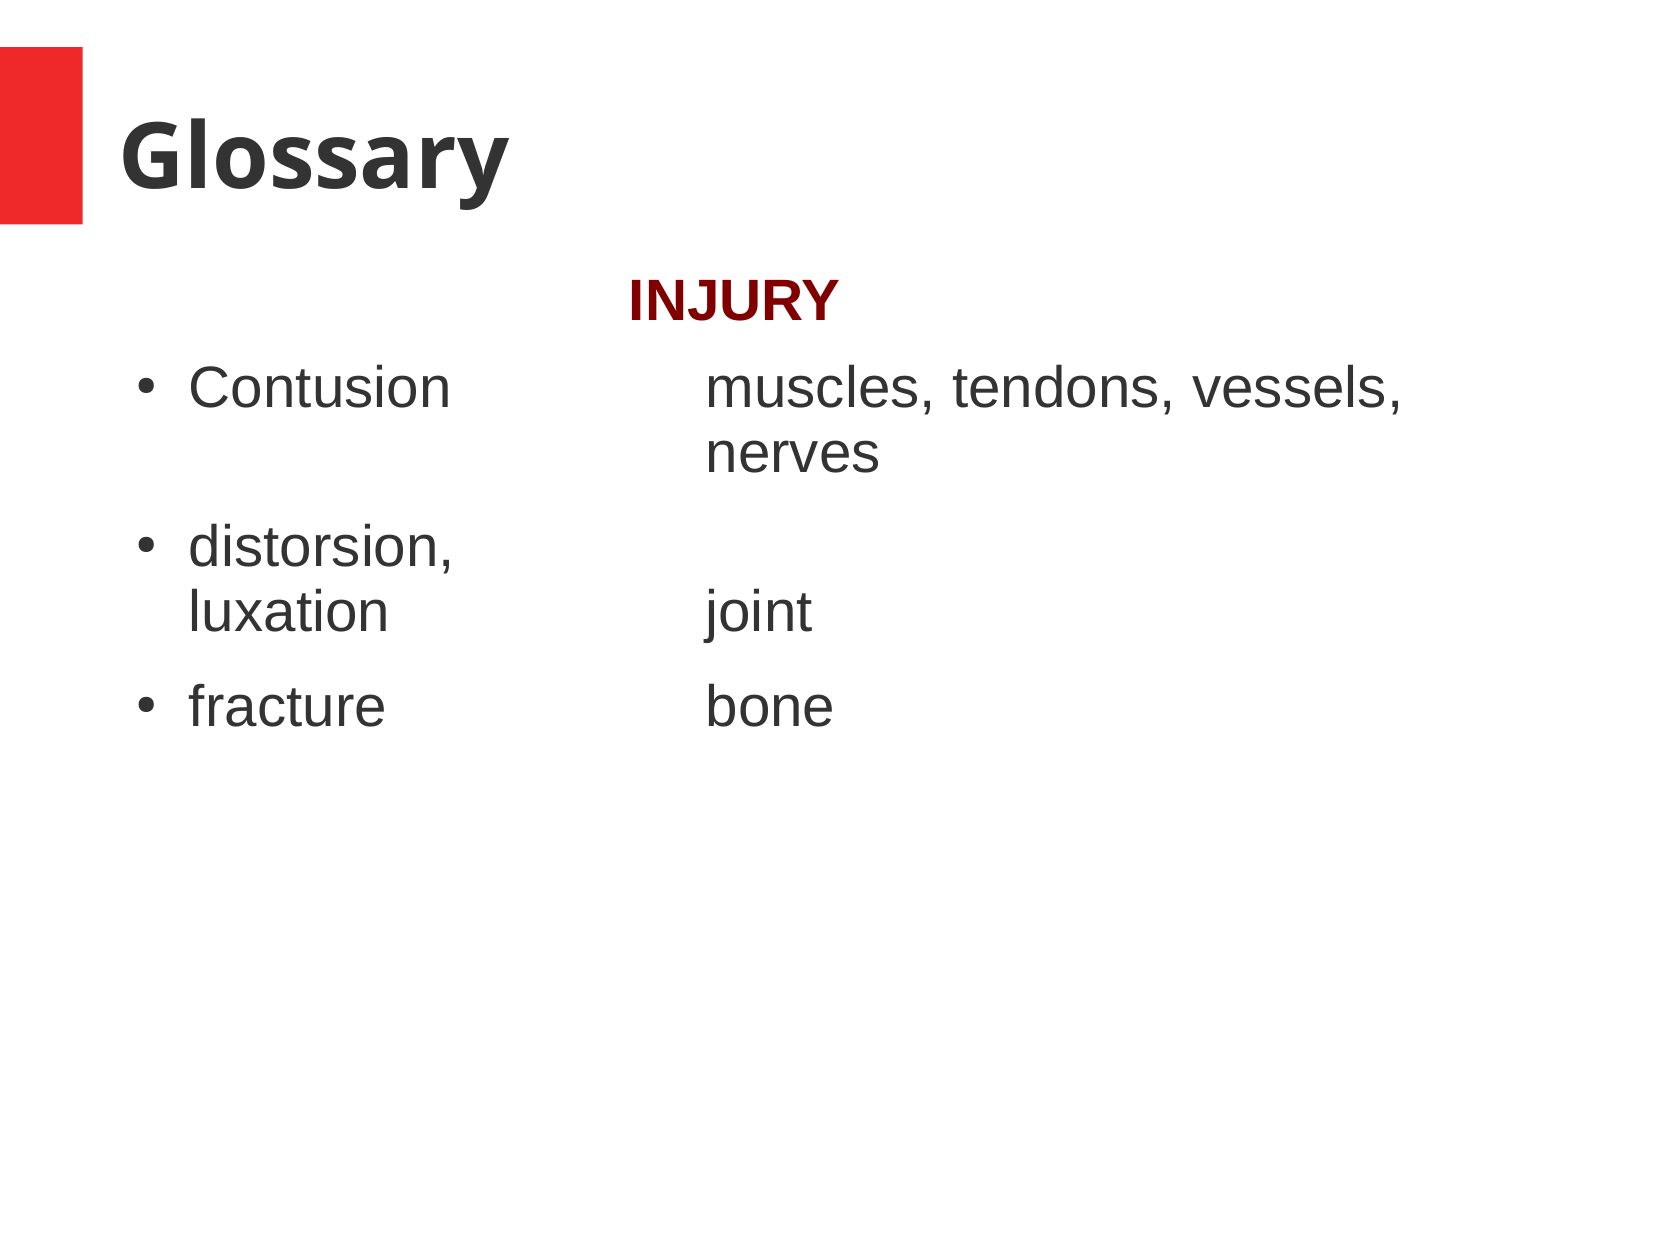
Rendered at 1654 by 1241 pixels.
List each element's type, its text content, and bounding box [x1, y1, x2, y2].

list Contusion muscles, tendons, vessels, nerves distorsion, luxation joint fracture bone [118, 354, 1536, 1074]
title Glossary [118, 49, 1571, 257]
text_box INJURY [614, 259, 910, 355]
